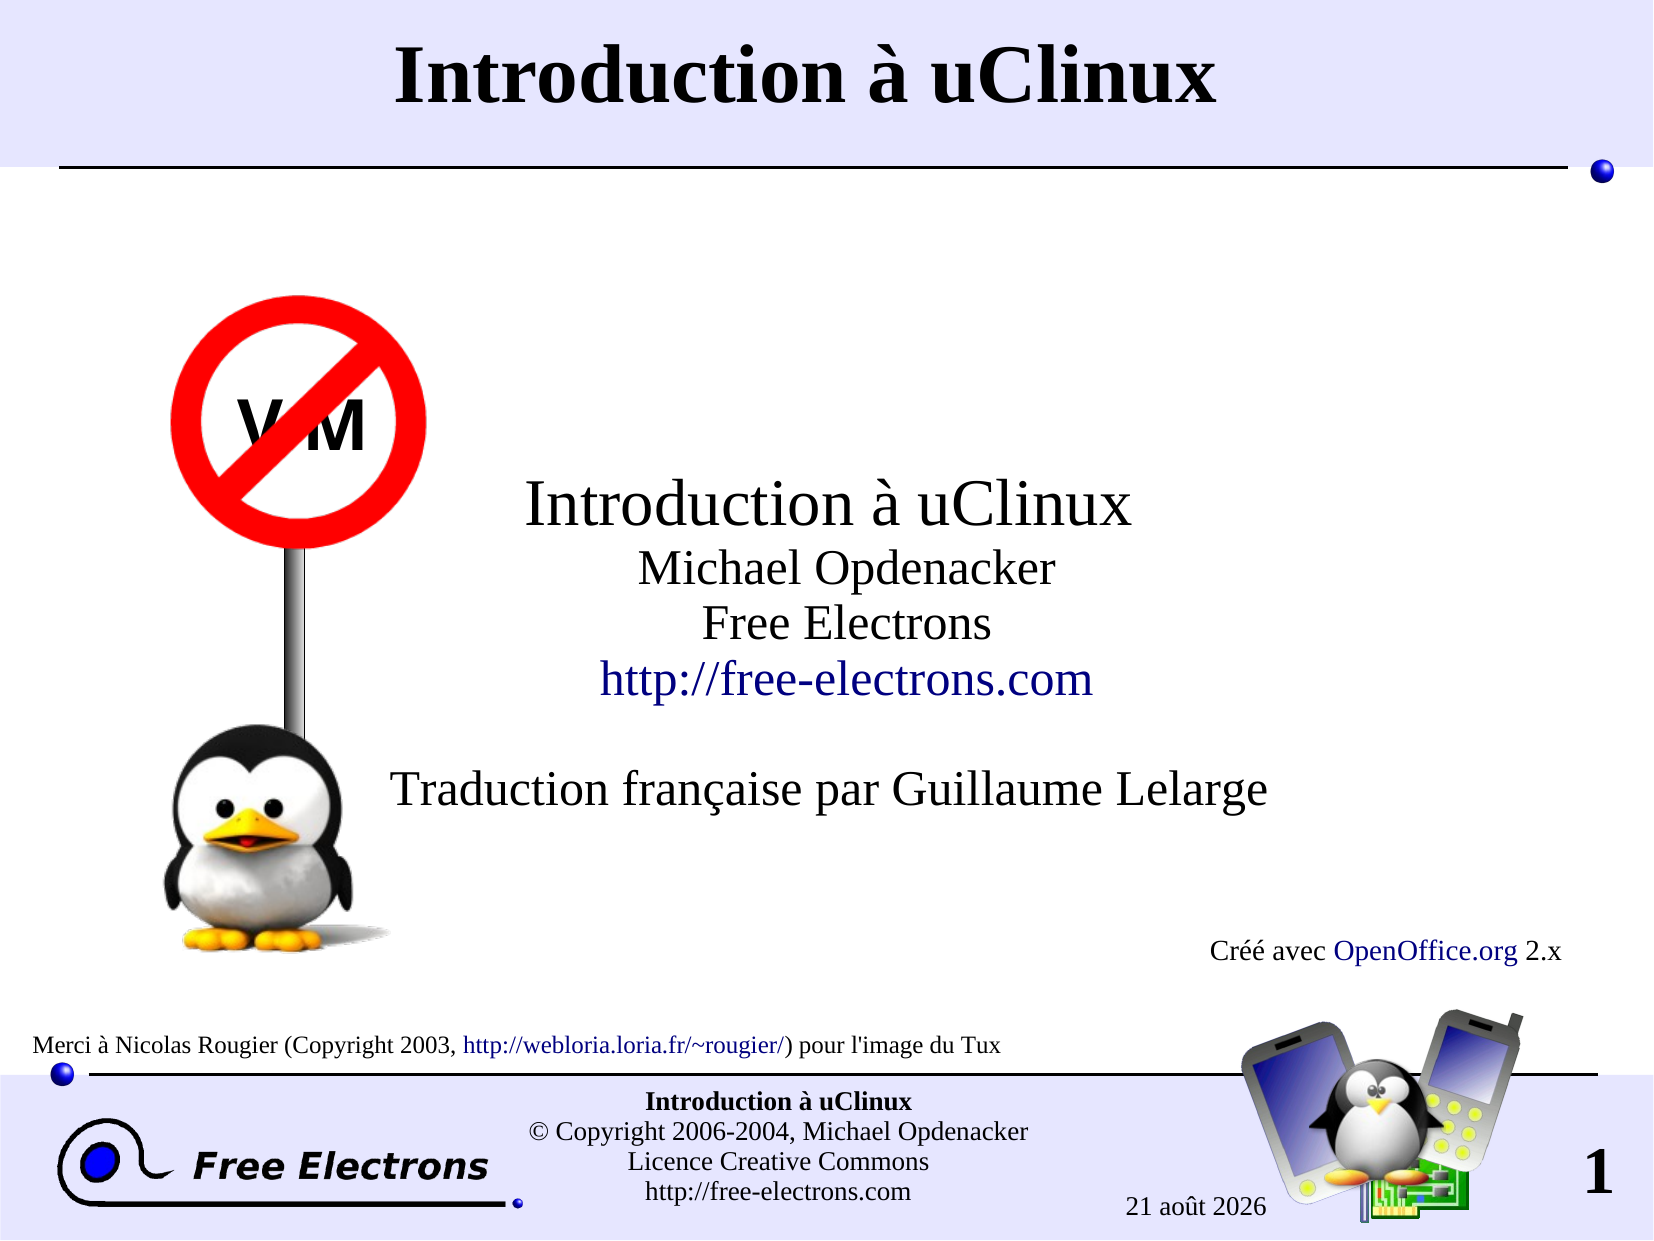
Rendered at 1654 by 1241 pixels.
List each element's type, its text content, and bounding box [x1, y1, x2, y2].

text_box Créé avec OpenOffice.org 2.x [1210, 934, 1602, 970]
picture [166, 293, 430, 553]
picture [50, 1107, 527, 1216]
text_box Merci à Nicolas Rougier (Copyright 2003, http://webloria.loria.fr/~rougier/) pour l'image du Tux [32, 1031, 1004, 1067]
picture [78, 677, 437, 1031]
picture [1231, 1007, 1538, 1241]
subtitle Introduction à uClinux Michael Opdenacker Free Electrons http://free-electrons.com Traduction française par Guillaume Lelarge [105, 216, 1518, 1066]
title Introduction à uClinux [60, 20, 1551, 130]
